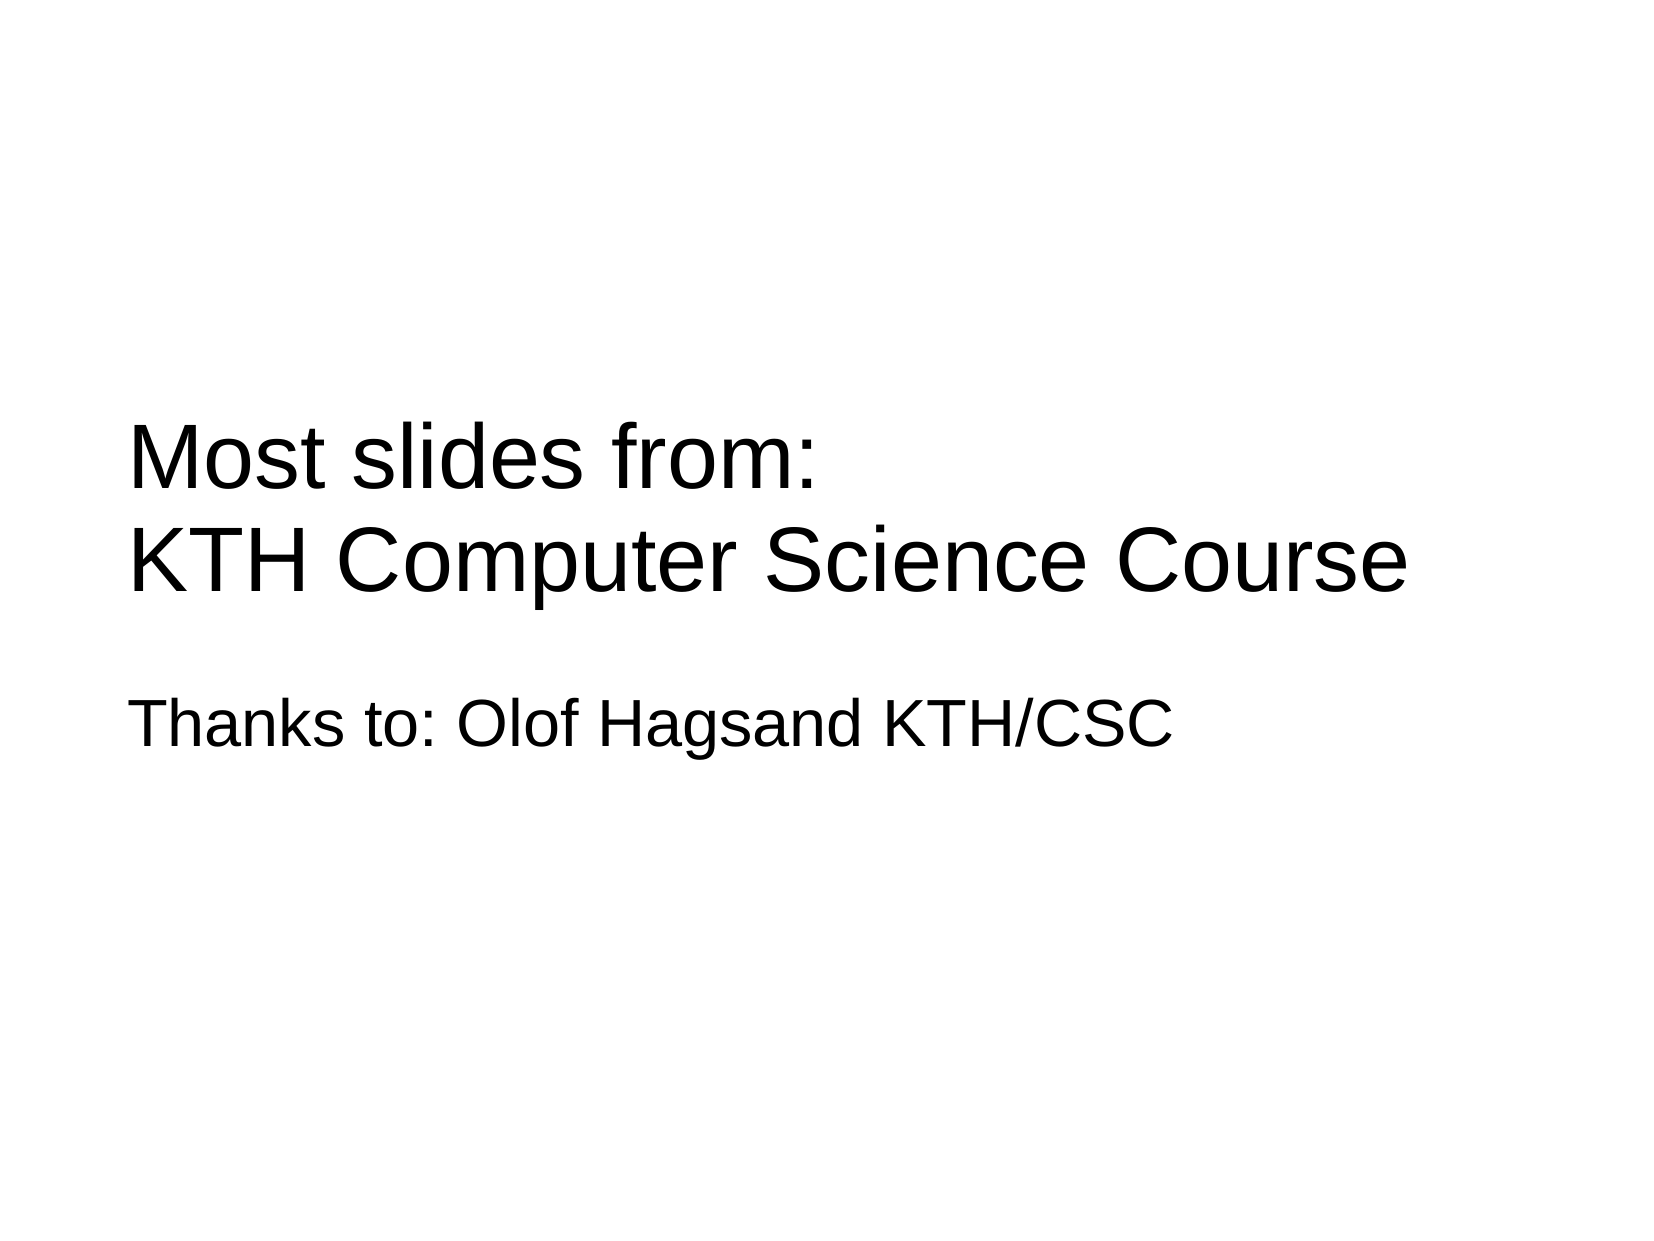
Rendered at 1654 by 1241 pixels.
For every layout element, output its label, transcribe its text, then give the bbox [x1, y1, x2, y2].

title Most slides from: KTH Computer Science Course Thanks to: Olof Hagsand KTH/CSC [112, 378, 1651, 788]
